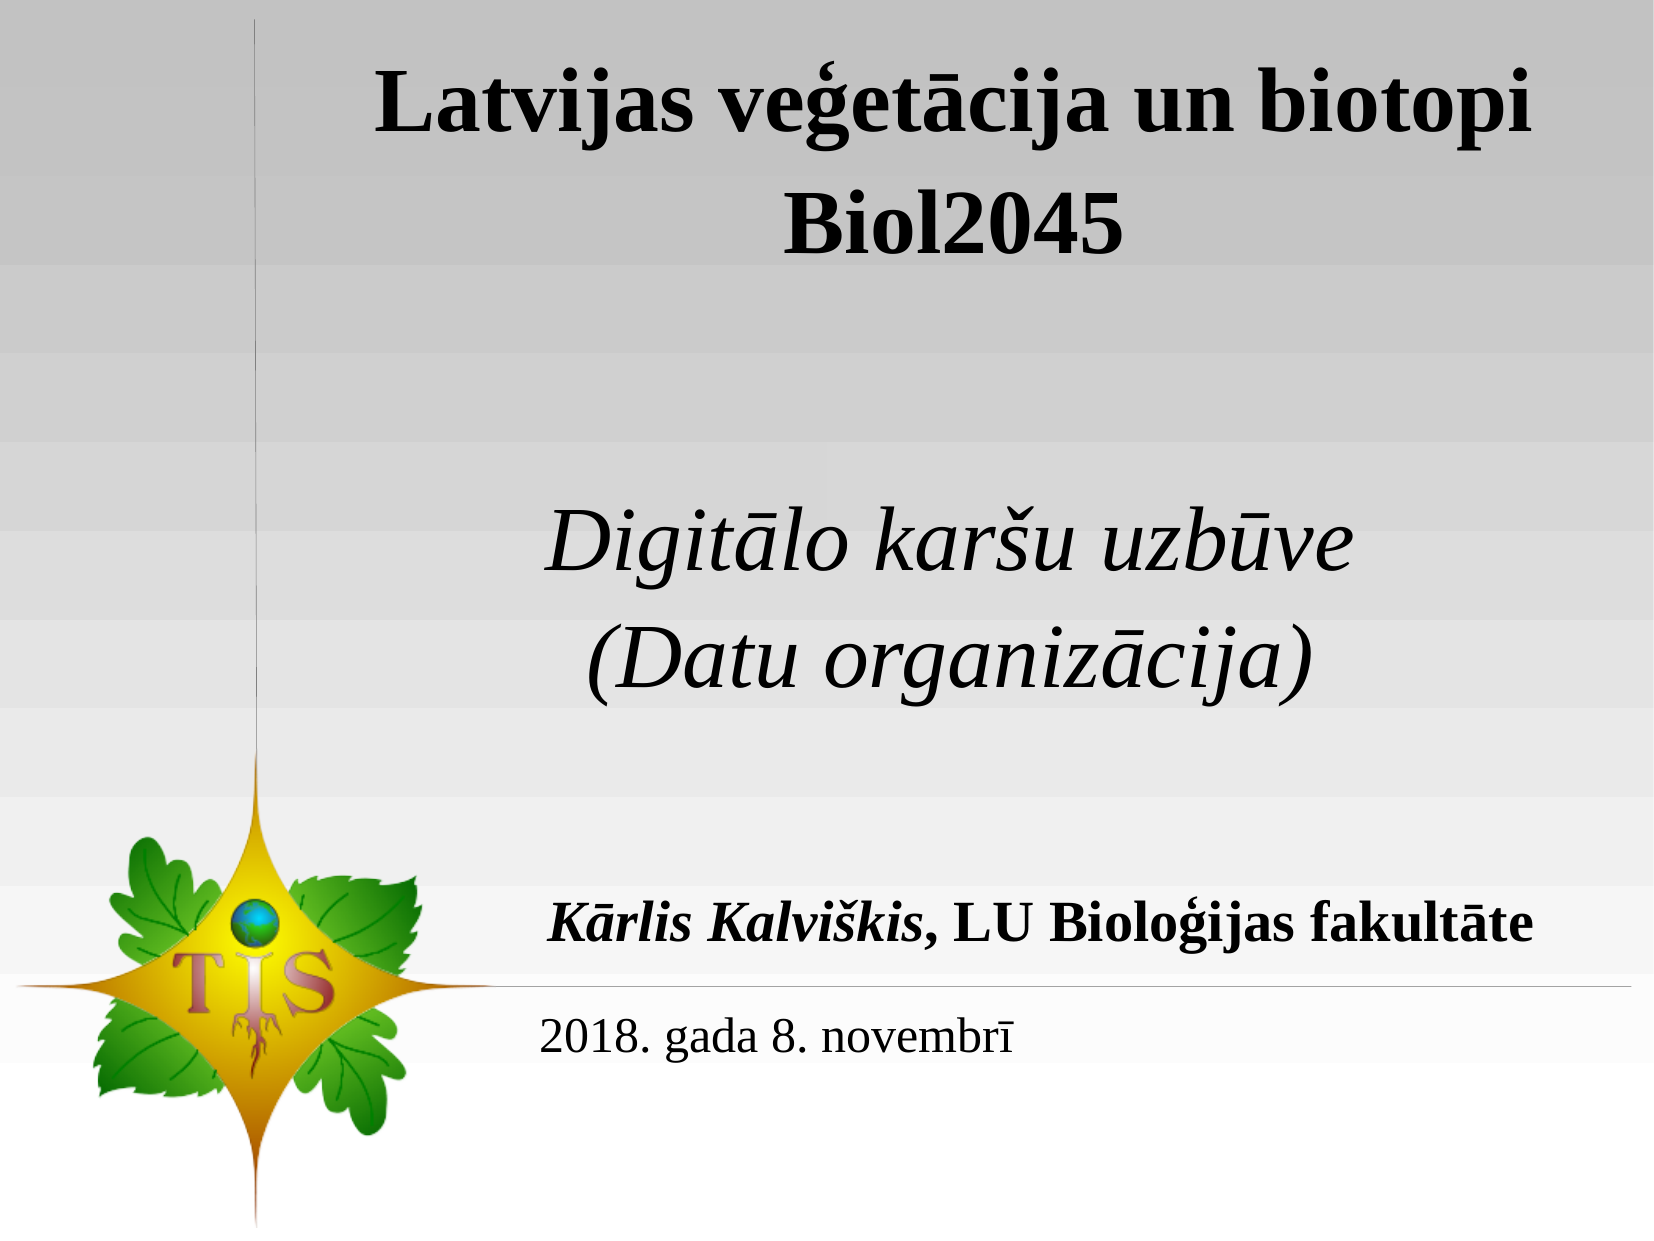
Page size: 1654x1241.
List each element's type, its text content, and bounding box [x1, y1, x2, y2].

list 2018. gada 8. novembrī [468, 1008, 1630, 1241]
title Digitālo karšu uzbūve (Datu organizācija) [295, 324, 1607, 857]
picture [0, 0, 1654, 1241]
